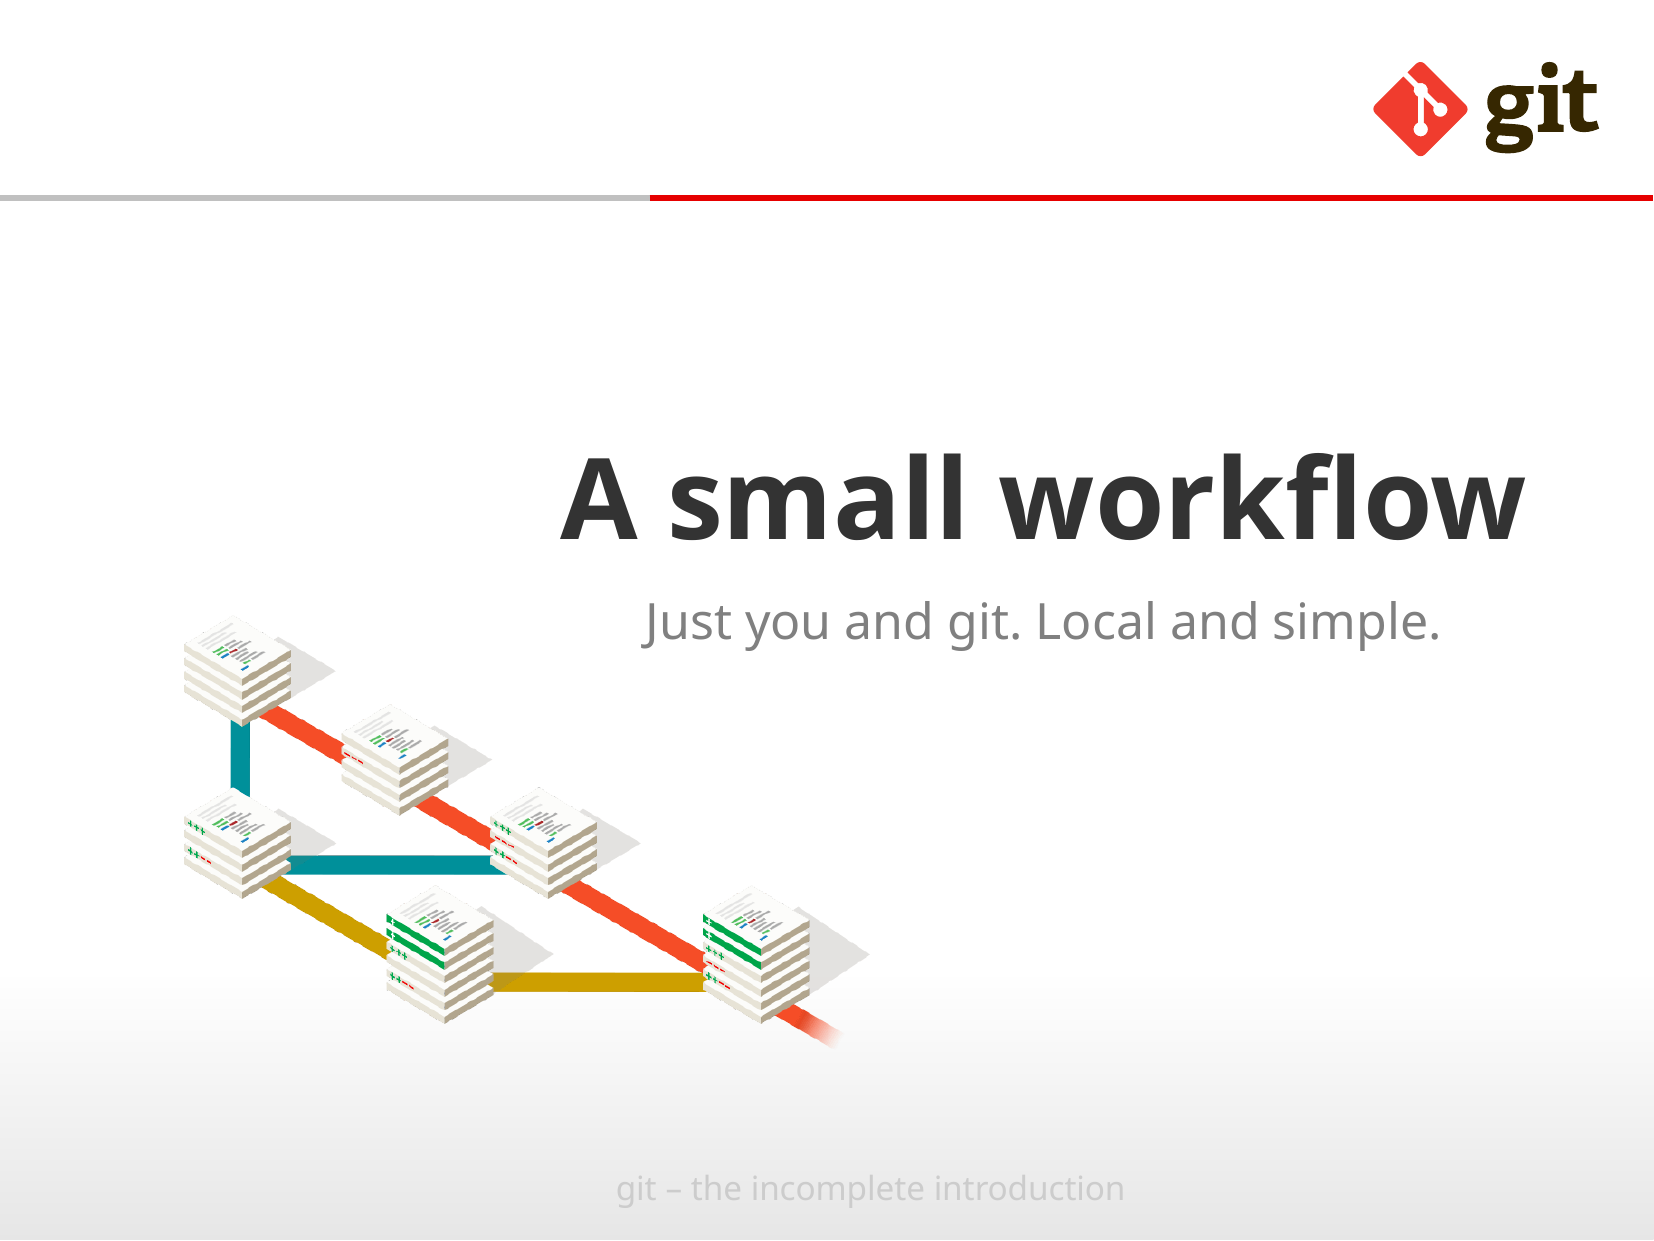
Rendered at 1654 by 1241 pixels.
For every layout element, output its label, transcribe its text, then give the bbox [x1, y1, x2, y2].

picture [182, 613, 886, 1068]
subtitle A small workflow Just you and git. Local and simple. [473, 285, 1615, 788]
